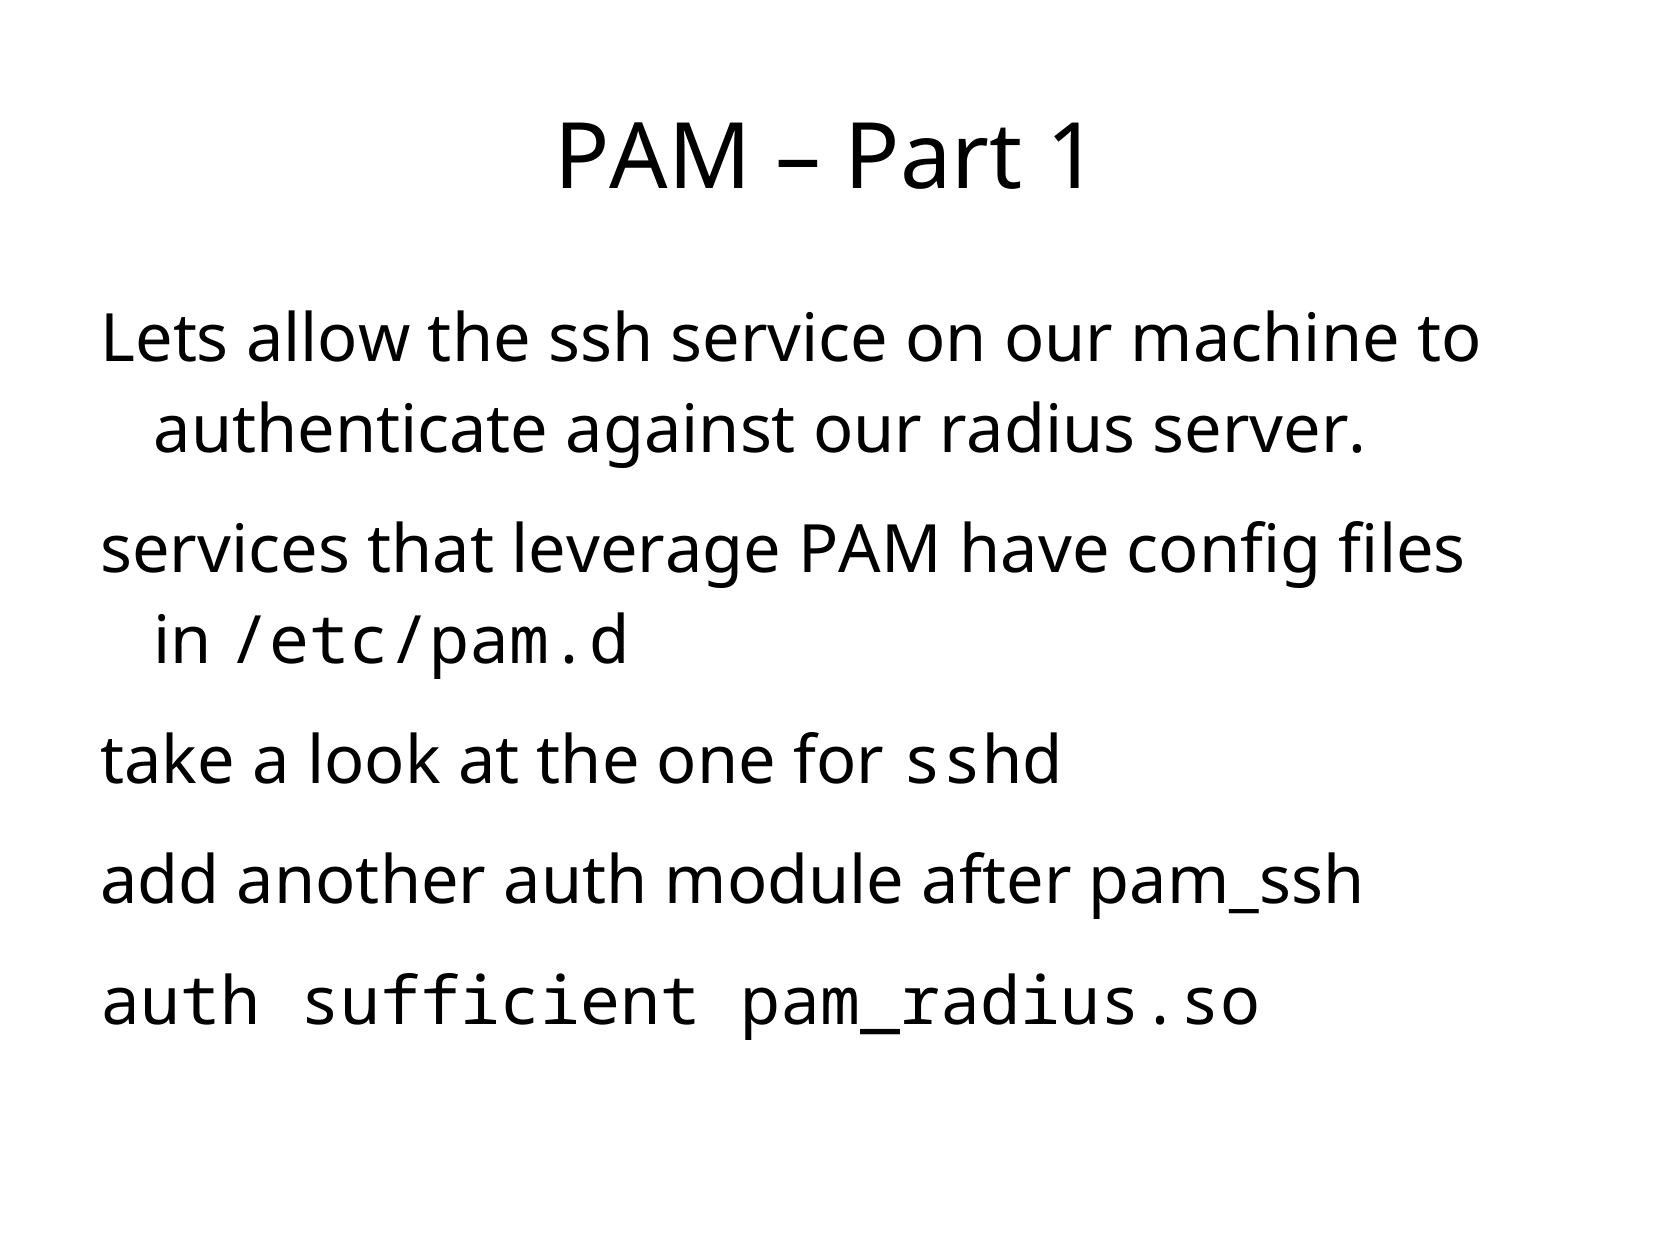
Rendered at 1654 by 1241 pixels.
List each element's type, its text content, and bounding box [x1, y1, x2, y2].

title PAM – Part 1 [82, 49, 1571, 257]
list Lets allow the ssh service on our machine to authenticate against our radius server. services that leverage PAM have config files in /etc/pam.d take a look at the one for sshd add another auth module after pam_ssh auth sufficient pam_radius.so [82, 290, 1571, 1109]
